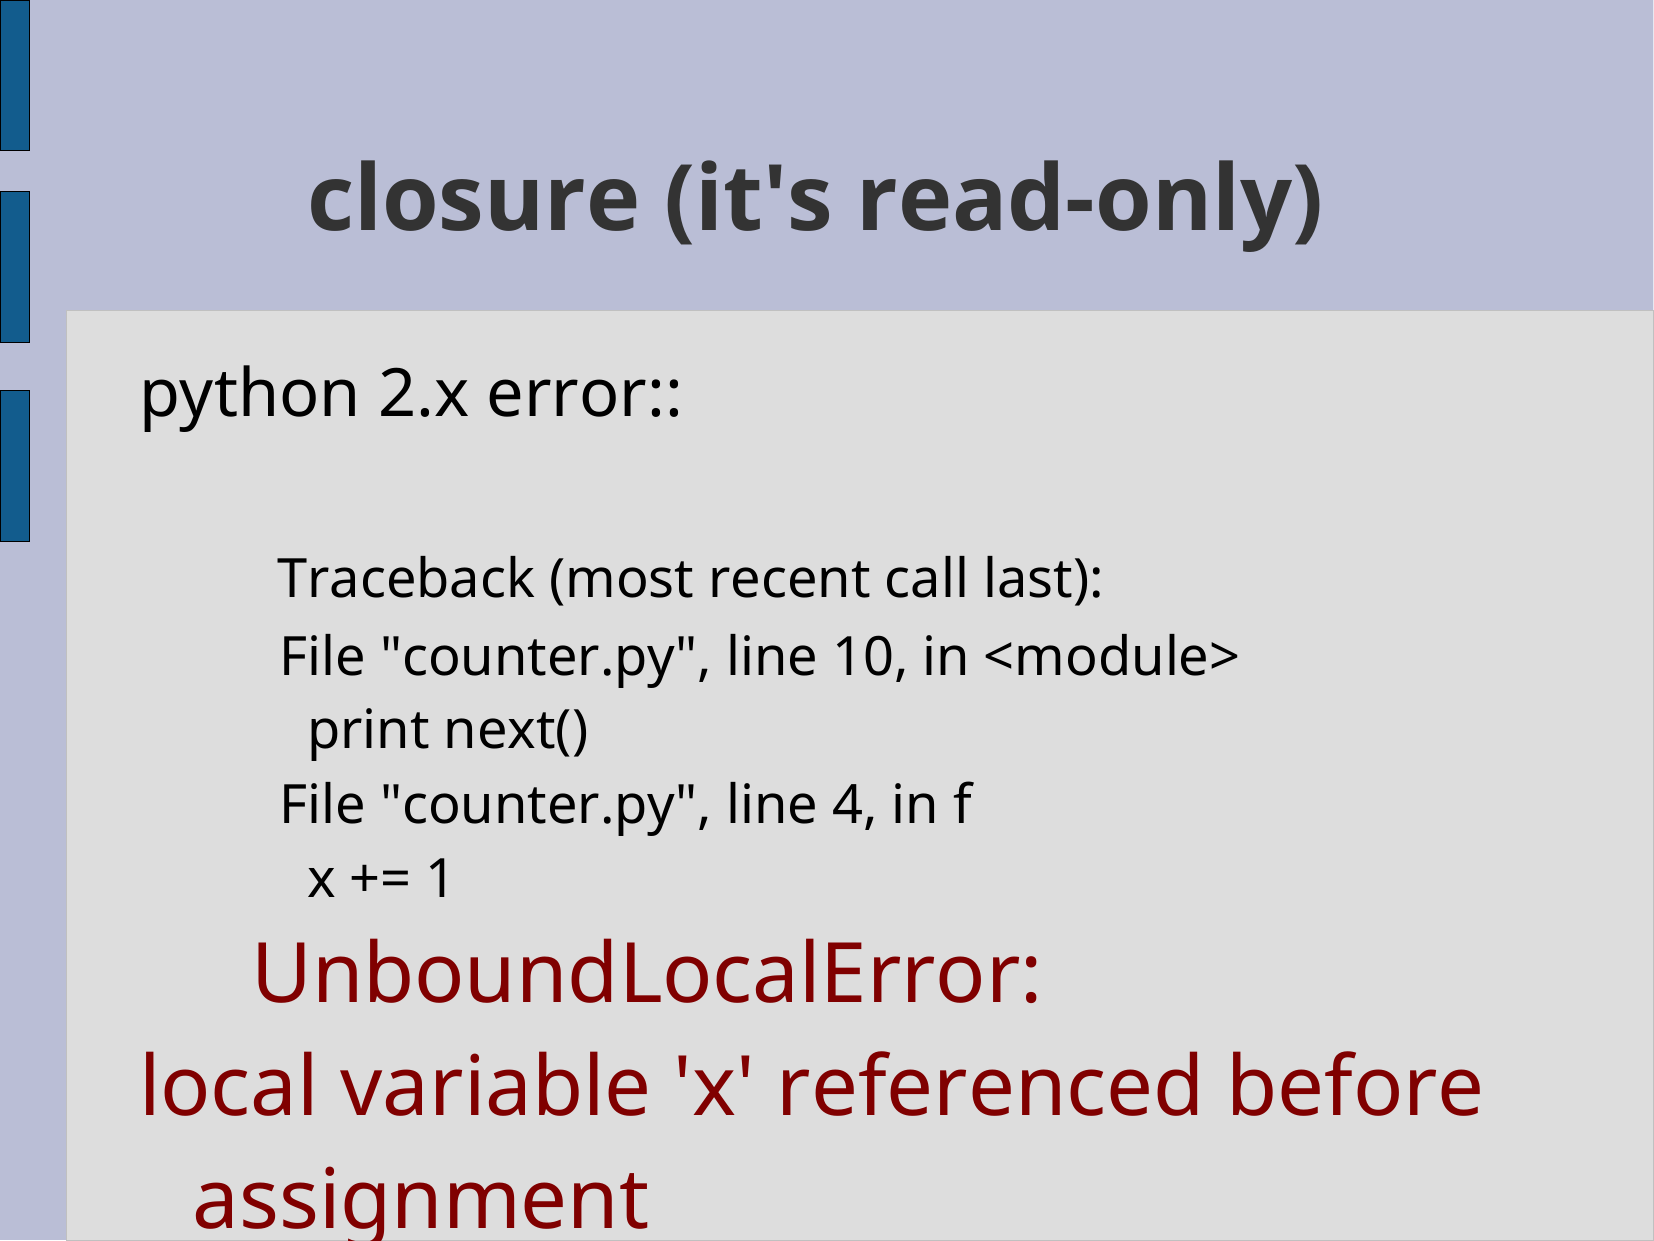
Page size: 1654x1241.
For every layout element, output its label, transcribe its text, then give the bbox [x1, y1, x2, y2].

title closure (it's read-only) [121, 98, 1534, 291]
list python 2.x error:: Traceback (most recent call last): File "counter.py", line 10, in <module> print next() File "counter.py", line 4, in f x += 1 UnboundLocalError: local variable 'x' referenced before assignment [121, 344, 1534, 1241]
